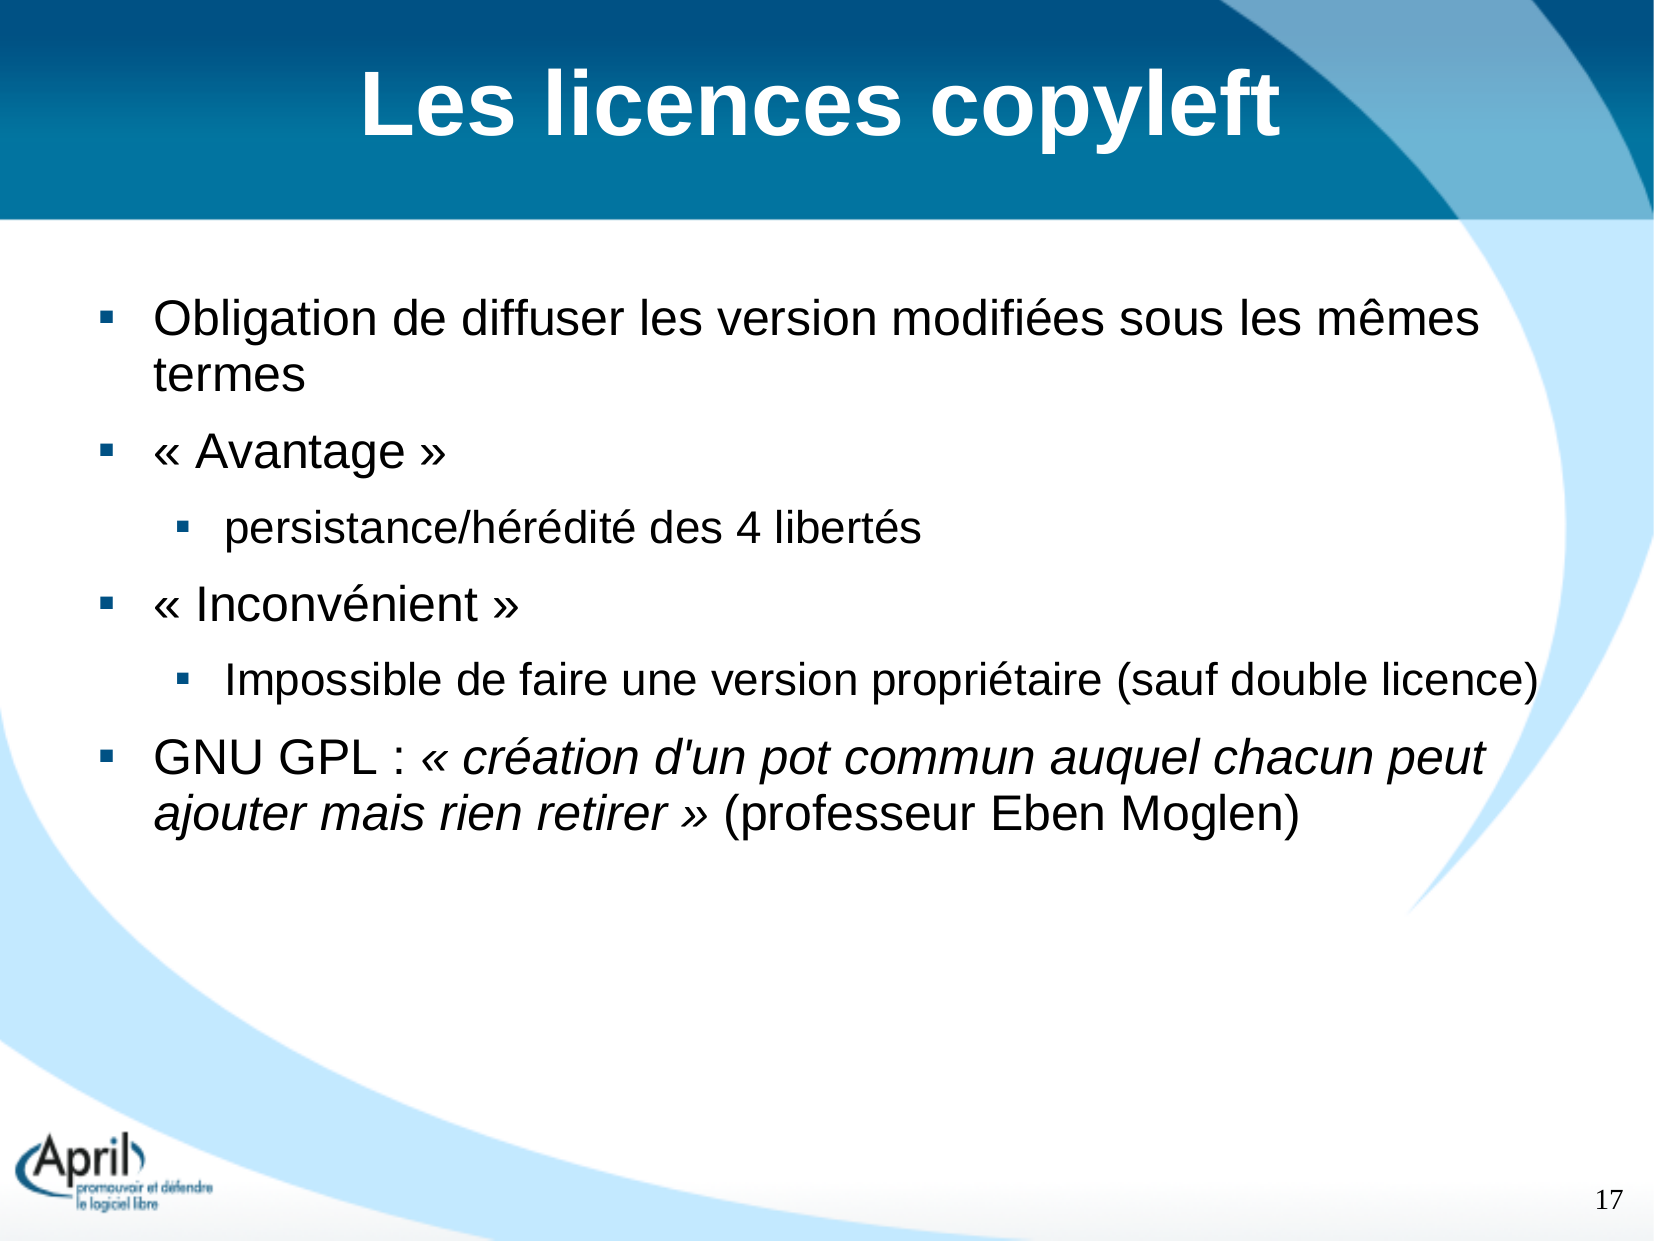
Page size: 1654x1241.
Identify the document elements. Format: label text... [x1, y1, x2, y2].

title Les licences copyleft [76, 7, 1565, 200]
picture [0, 0, 1654, 1241]
list Obligation de diffuser les version modifiées sous les mêmes termes « Avantage » persistance/hérédité des 4 libertés « Inconvénient » Impossible de faire une version propriétaire (sauf double licence) GNU GPL : « création d'un pot commun auquel chacun peut ajouter mais rien retirer » (professeur Eben Moglen) [82, 290, 1571, 1094]
